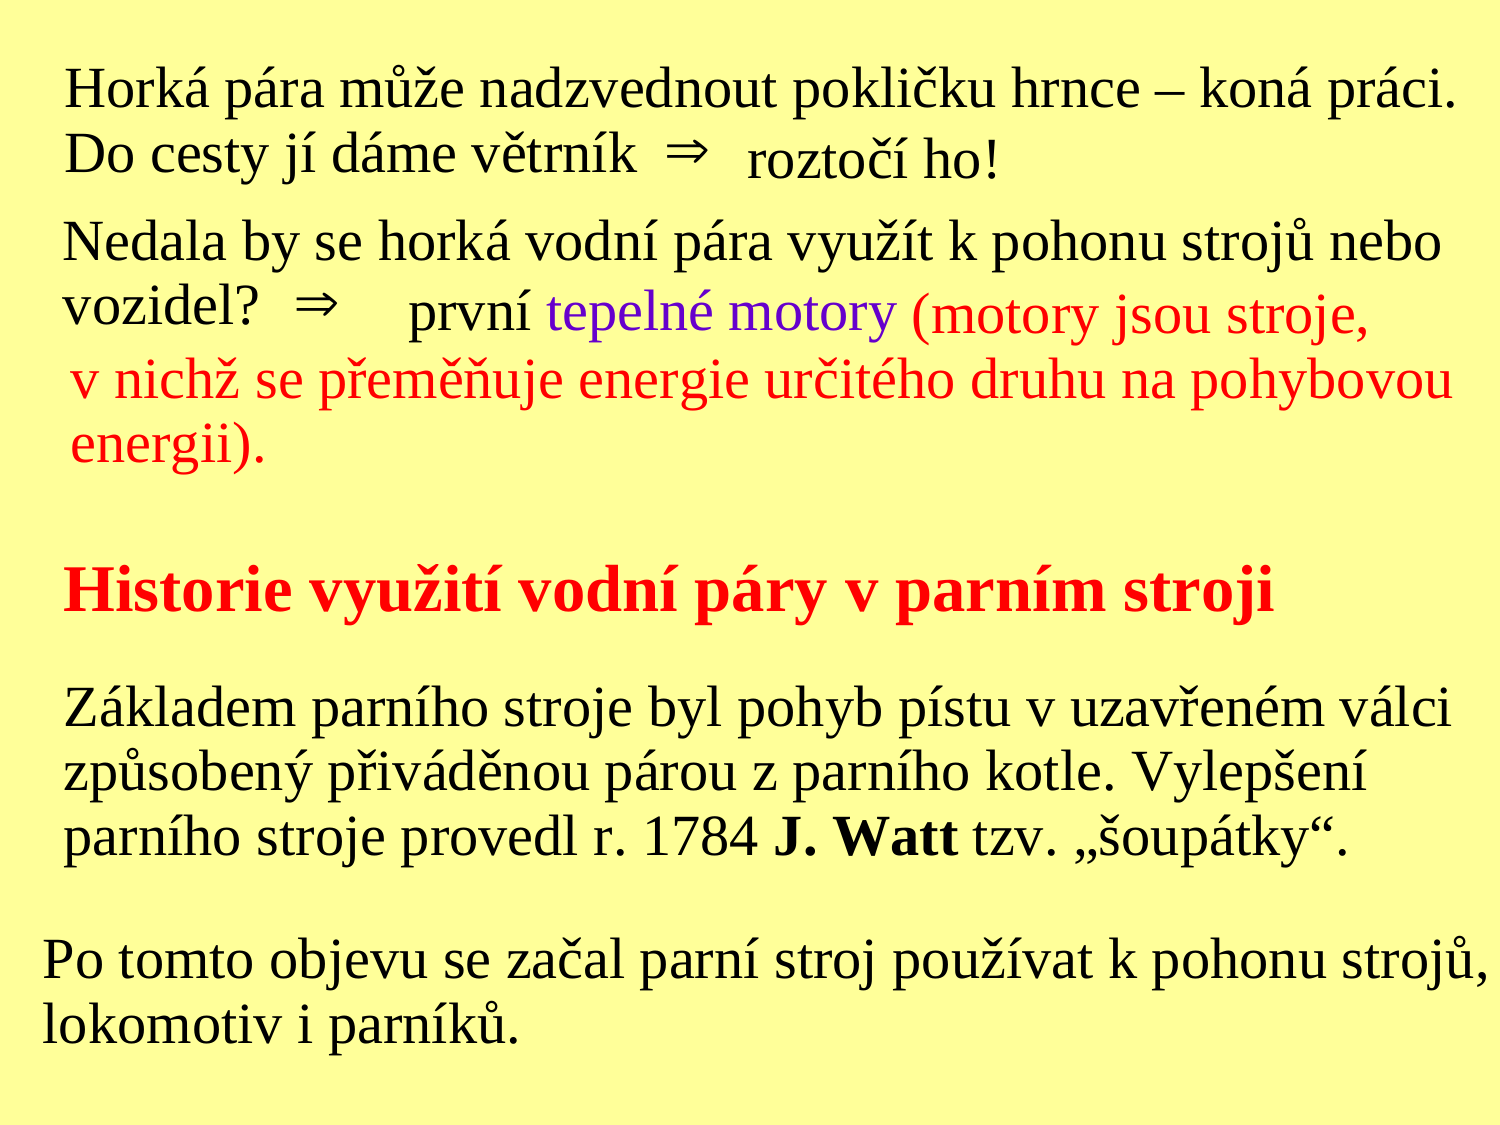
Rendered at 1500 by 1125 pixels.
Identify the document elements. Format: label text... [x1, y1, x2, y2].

text_box roztočí ho! [732, 118, 1059, 200]
text_box Historie využití vodní páry v parním stroji [48, 543, 1377, 634]
text_box (motory jsou stroje, v nichž se přeměňuje energie určitého druhu na pohybovou energii). [55, 274, 1500, 484]
text_box  [648, 120, 732, 189]
text_box Základem parního stroje byl pohyb pístu v uzavřeném válci způsobený přiváděnou párou z parního kotle. Vylepšení parního stroje provedl r. 1784 J. Watt tzv. „šoupátky“. [48, 666, 1500, 876]
text_box Po tomto objevu se začal parní stroj používat k pohonu strojů, lokomotiv i parníků. [28, 918, 1500, 1064]
text_box Nedala by se horká vodní pára využít k pohonu strojů nebo vozidel? [48, 200, 1459, 346]
text_box Horká pára může nadzvednout pokličku hrnce – koná práci. Do cesty jí dáme větrník [49, 48, 1474, 193]
